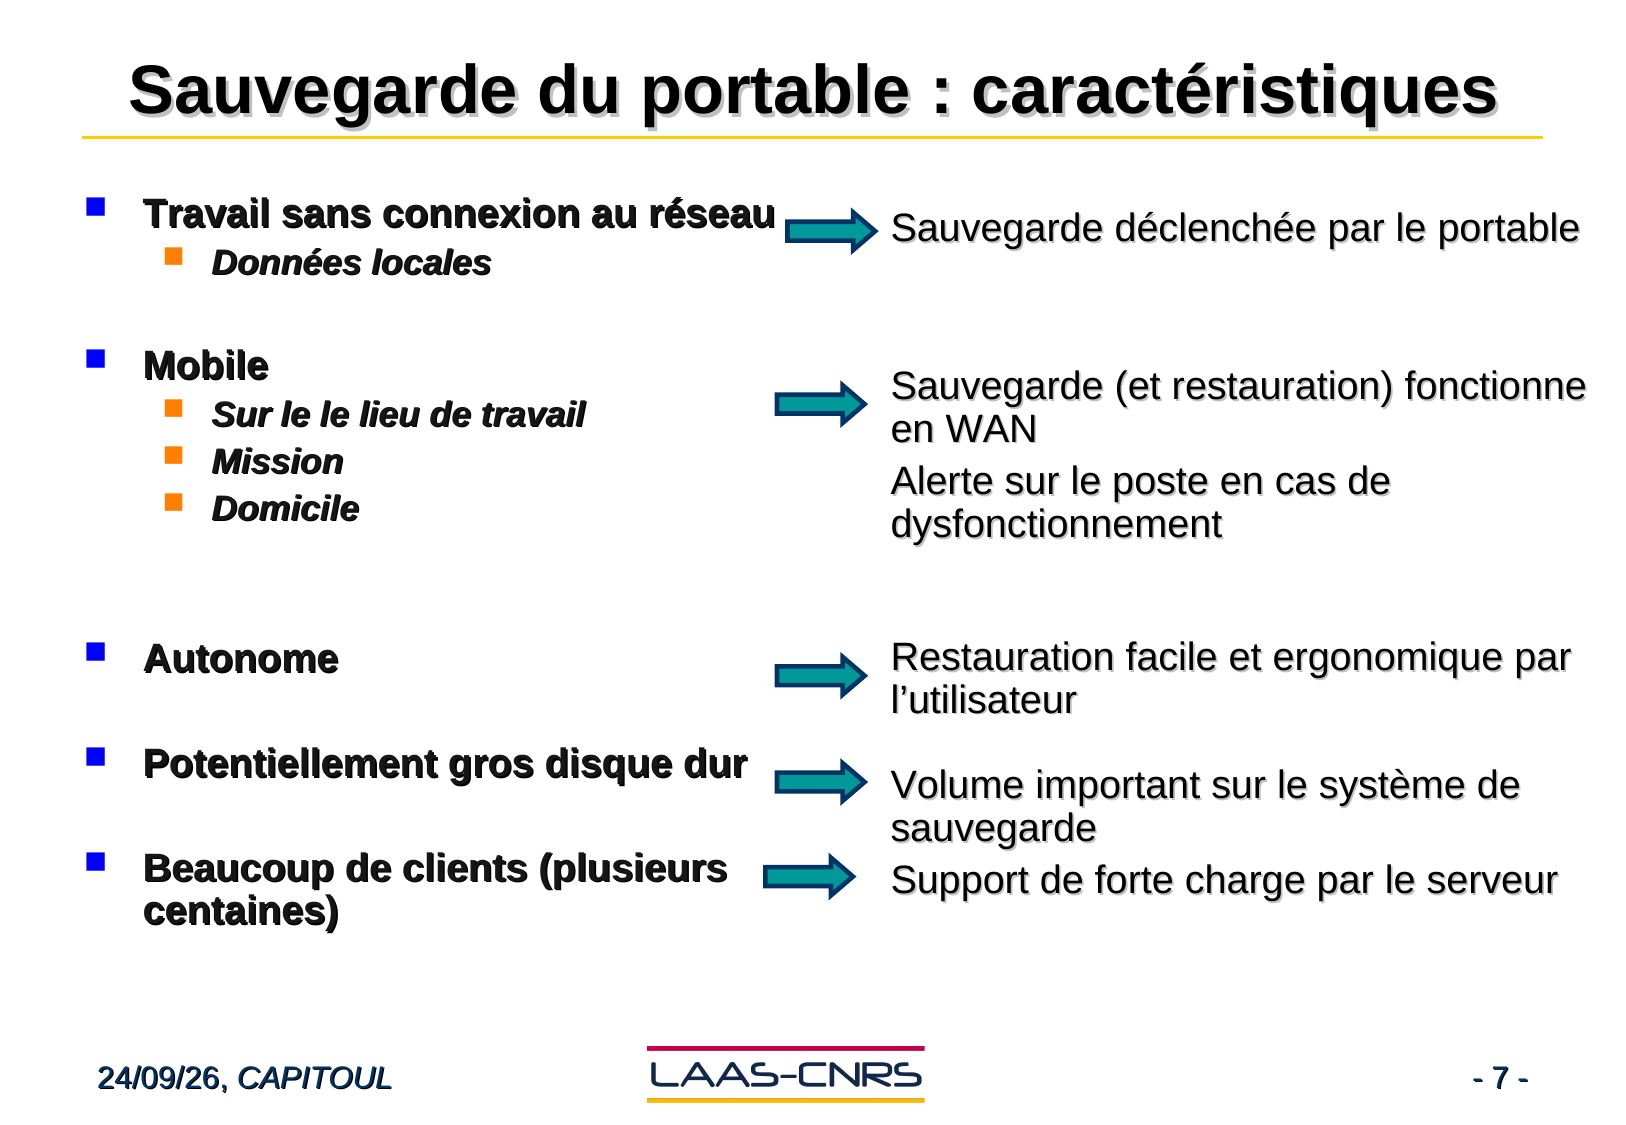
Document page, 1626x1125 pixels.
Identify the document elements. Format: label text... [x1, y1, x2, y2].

text_box [765, 857, 853, 896]
picture [647, 1046, 925, 1109]
text_box - <number> - [1164, 1024, 1544, 1103]
text_box [777, 385, 865, 423]
text_box [777, 656, 865, 695]
text_box [787, 212, 876, 250]
title Sauvegarde du portable : caractéristiques [83, 0, 1546, 173]
list Travail sans connexion au réseau Données locales Mobile Sur le le lieu de travail Mission Domicile Autonome Potentiellement gros disque dur Beaucoup de clients (plusieurs centaines) [68, 184, 806, 965]
text_box Sauvegarde déclenchée par le portable Sauvegarde (et restauration) fonctionne en WAN Alerte sur le poste en cas de dysfonctionnement Restauration facile et ergonomique par l’utilisateur Volume important sur le système de sauvegarde Support de forte charge par le serveur [875, 199, 1626, 980]
text_box 24/04/14, CAPITOUL [81, 1024, 461, 1103]
text_box [777, 763, 865, 801]
